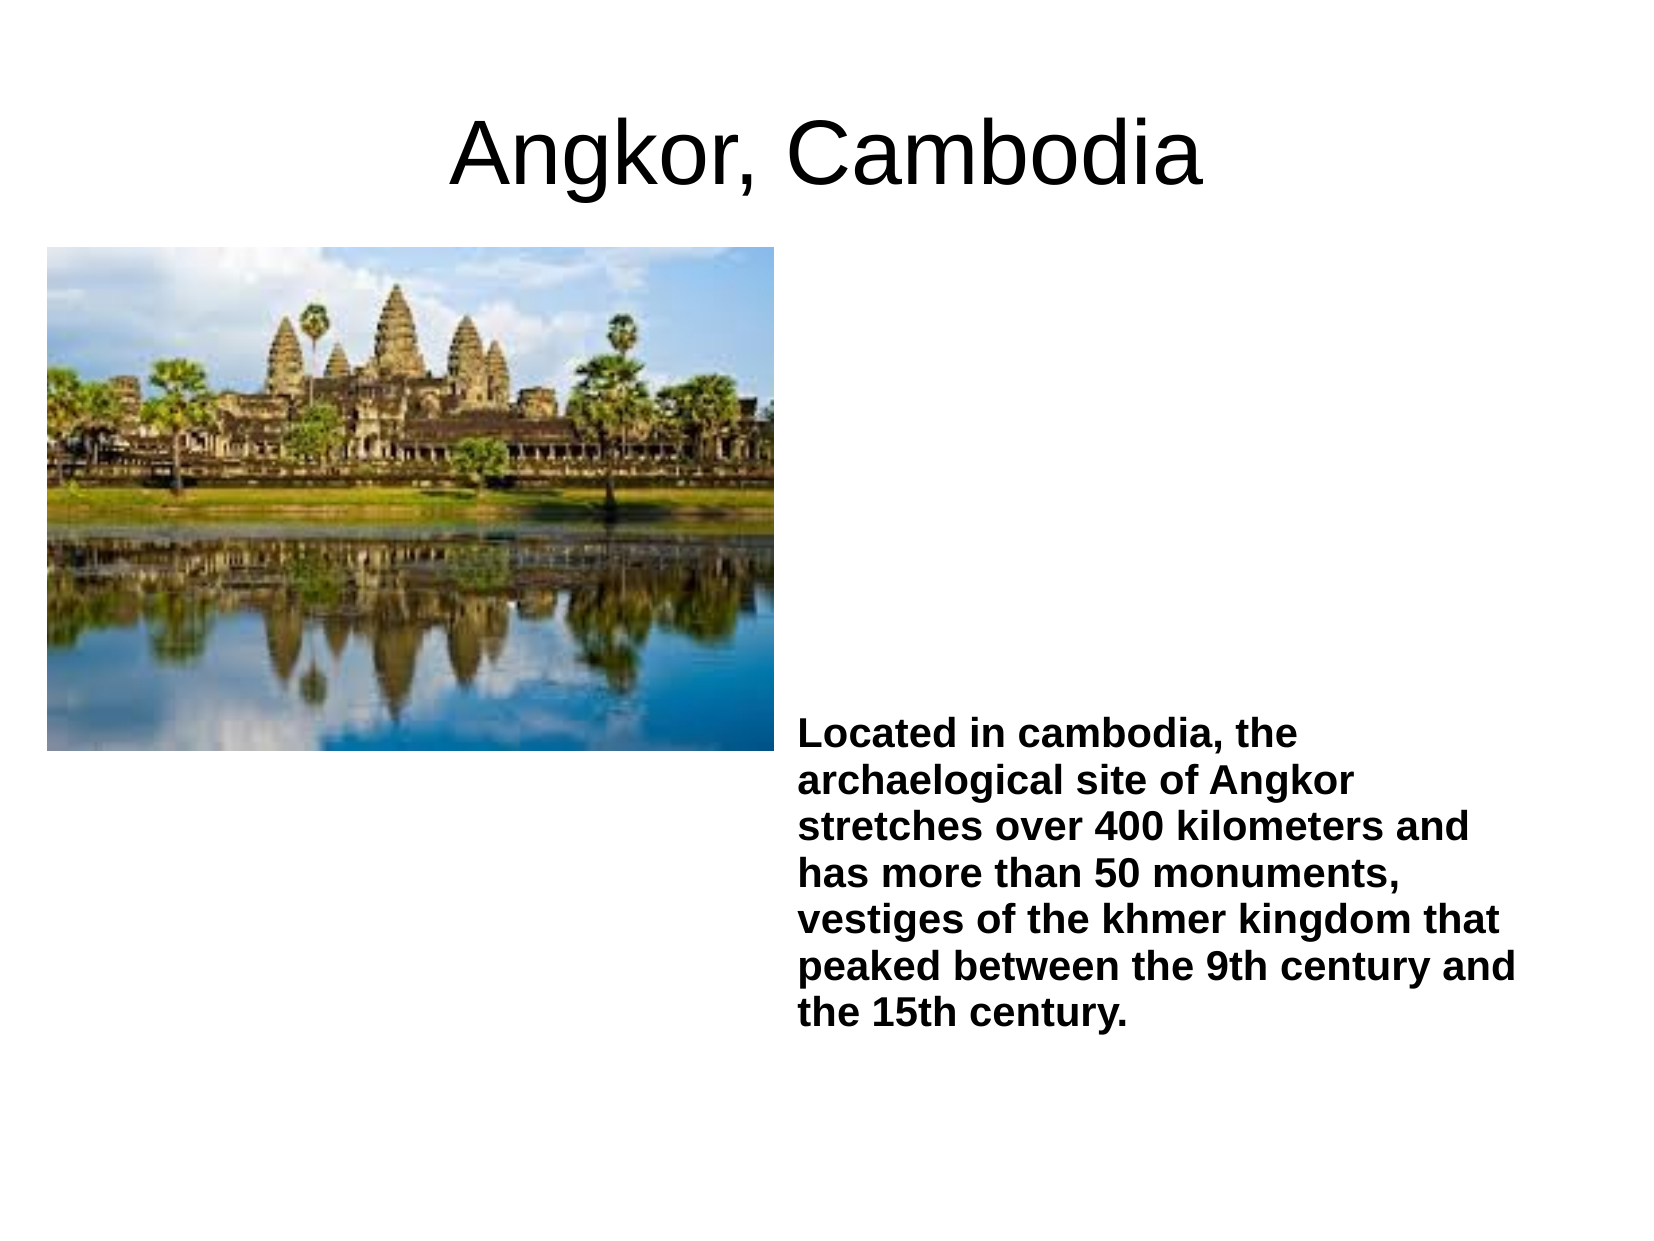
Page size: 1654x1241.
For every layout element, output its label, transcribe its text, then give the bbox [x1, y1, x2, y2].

picture [399, 744, 423, 751]
title Angkor, Cambodia [82, 49, 1571, 257]
picture [47, 247, 774, 751]
list Located in cambodia, the archaelogical site of Angkor stretches over 400 kilometers and has more than 50 monuments, vestiges of the khmer kingdom that peaked between the 9th century and the 15th century. [797, 709, 1524, 1241]
